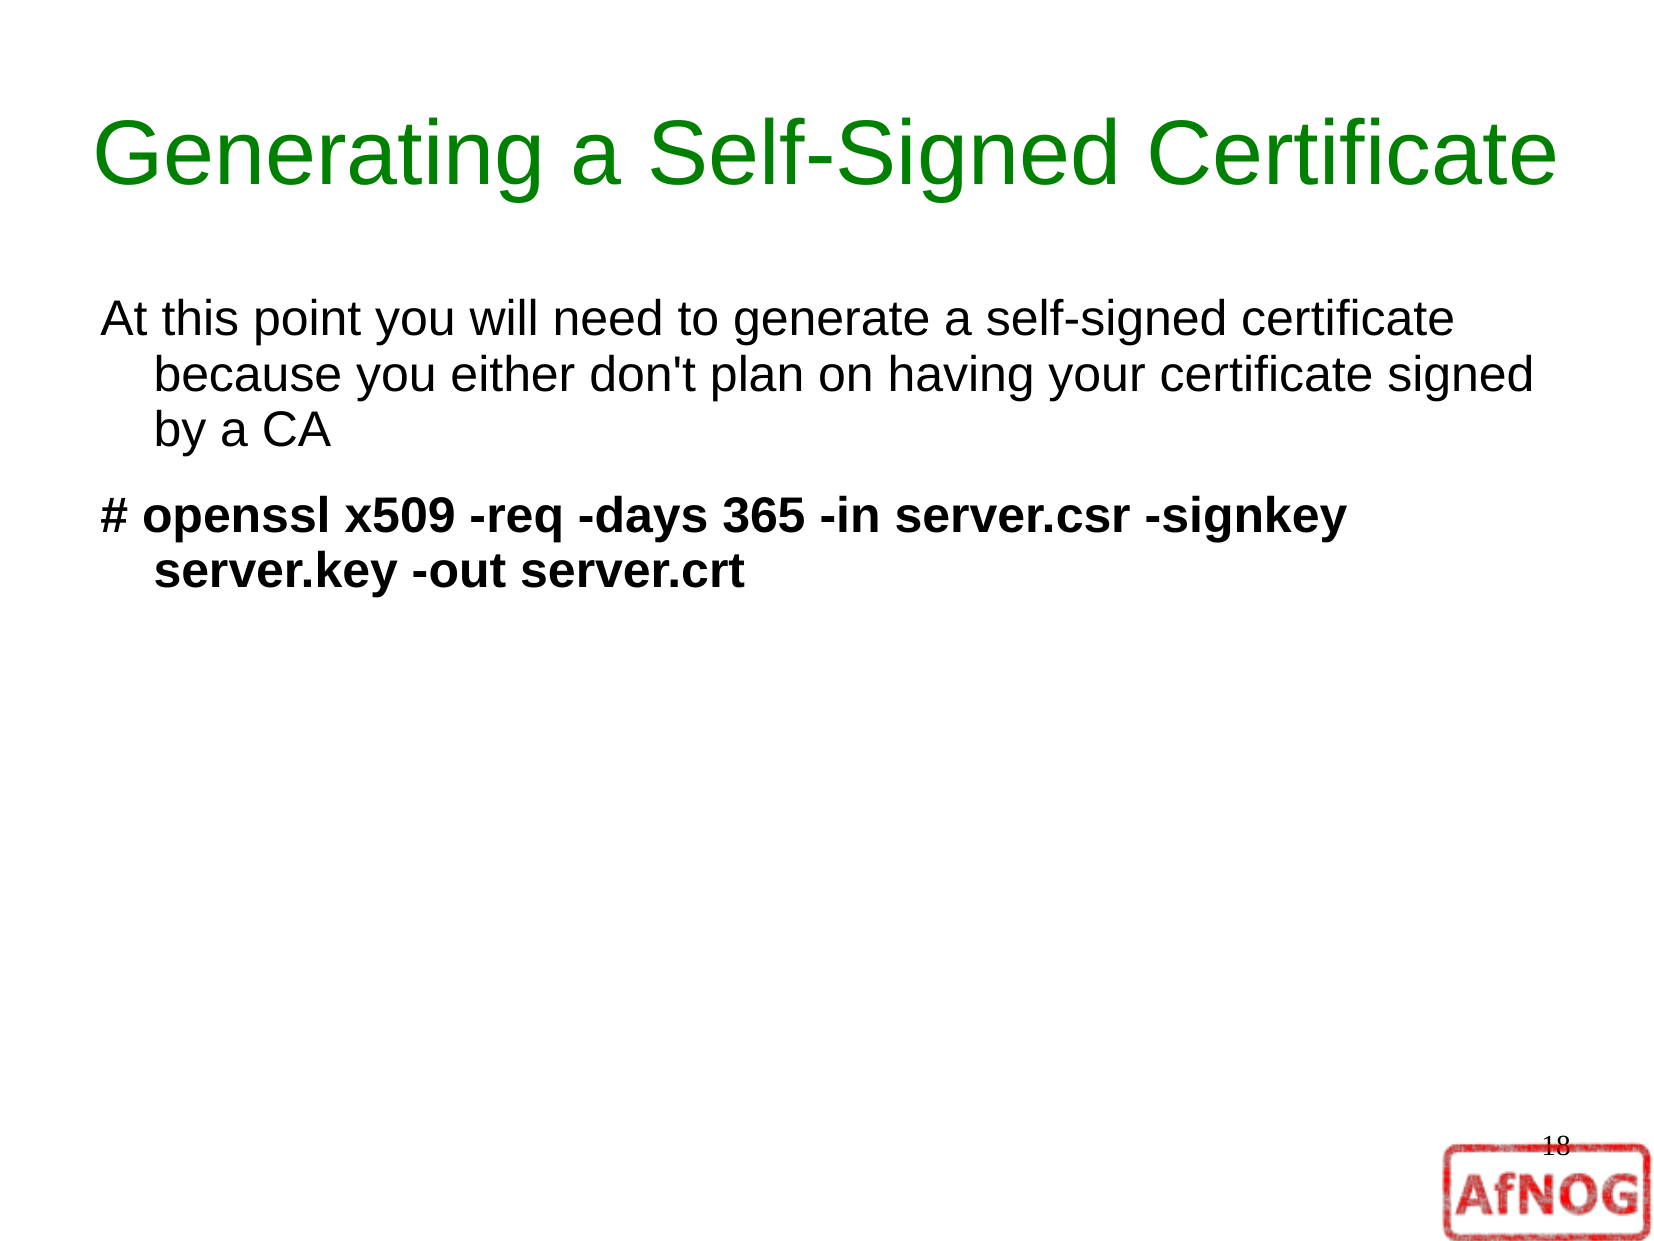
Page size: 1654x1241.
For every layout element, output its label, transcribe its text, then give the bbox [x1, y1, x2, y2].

picture [1441, 1141, 1654, 1241]
title Generating a Self-Signed Certificate [82, 56, 1571, 250]
list At this point you will need to generate a self-signed certificate because you either don't plan on having your certificate signed by a CA # openssl x509 -req -days 365 -in server.csr -signkey server.key -out server.crt [82, 290, 1571, 1094]
